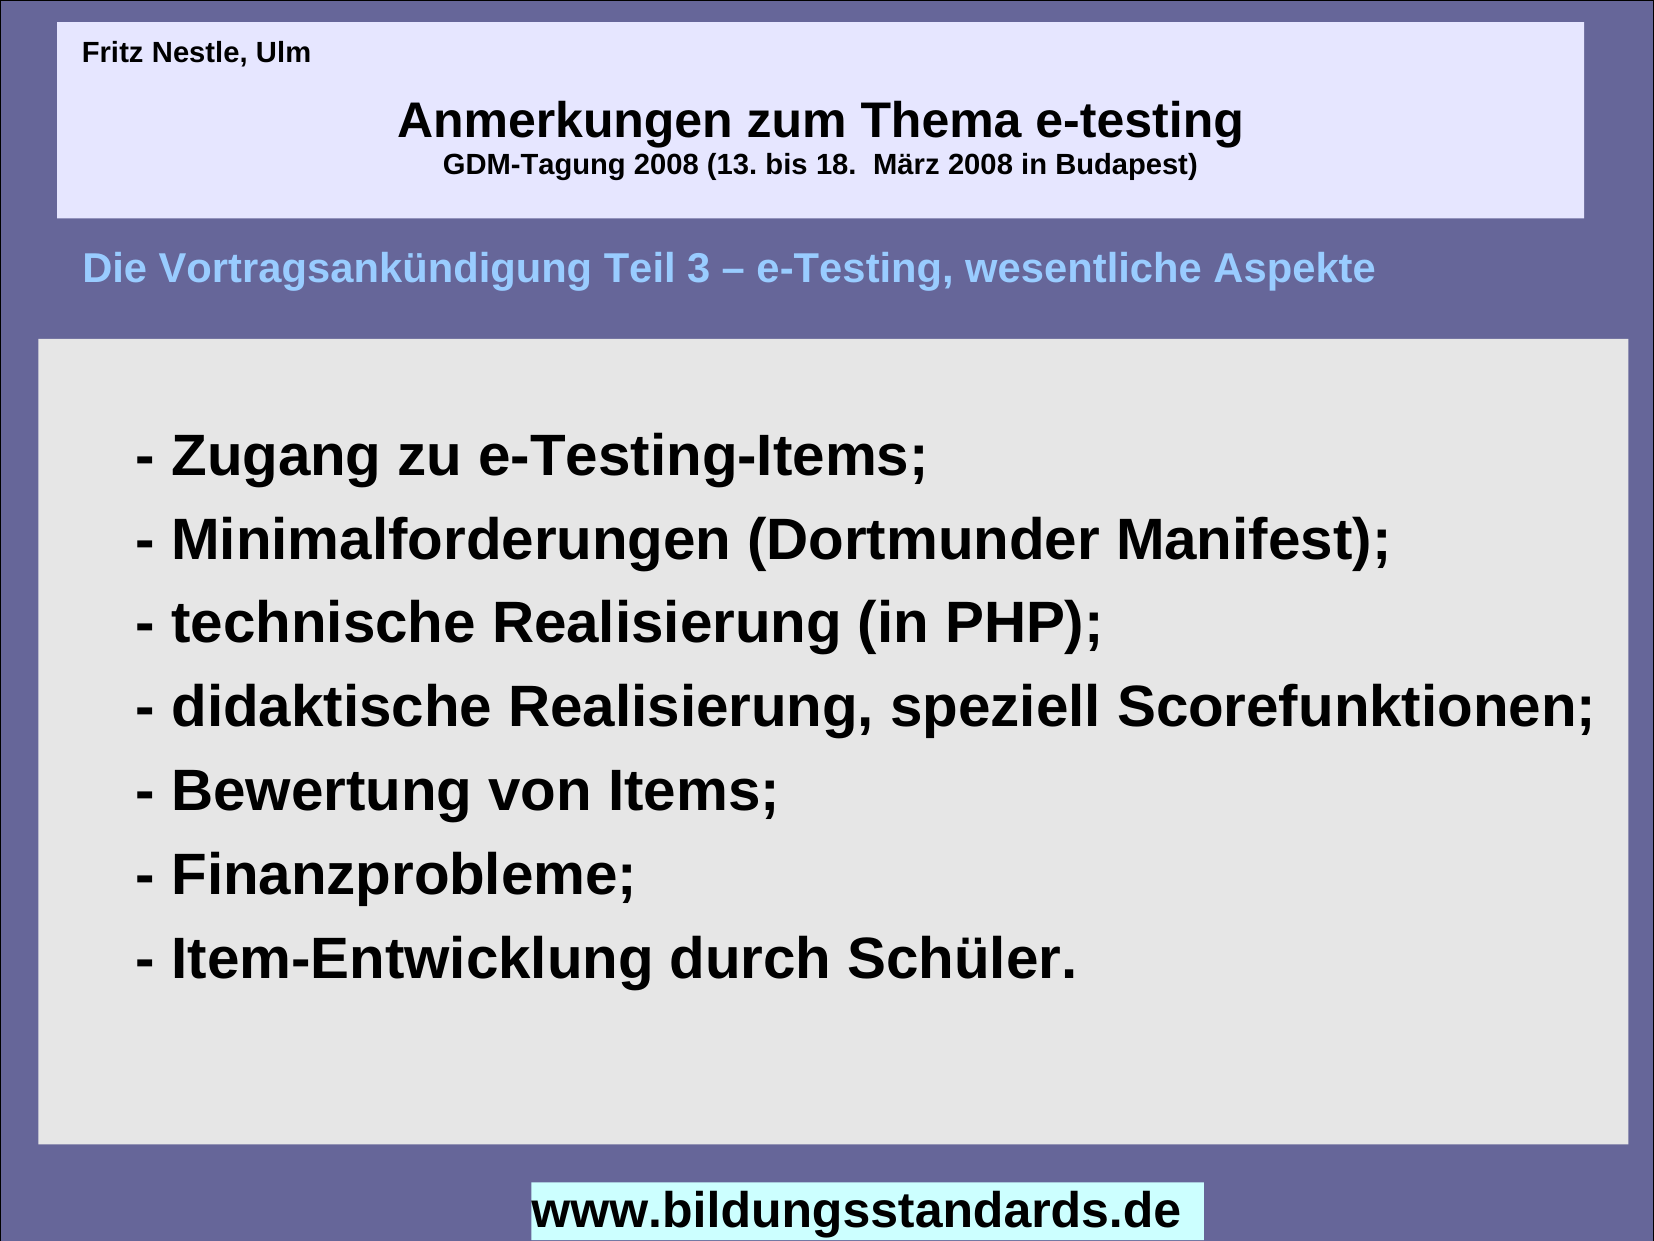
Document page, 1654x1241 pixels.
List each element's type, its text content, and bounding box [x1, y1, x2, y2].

text_box - Zugang zu e-Testing-Items; - Minimalforderungen (Dortmunder Manifest); - technische Realisierung (in PHP); - didaktische Realisierung, speziell Scorefunktionen; - Bewertung von Items; - Finanzprobleme; - Item-Entwicklung durch Schüler. [38, 338, 1629, 1145]
text_box Fritz Nestle, Ulm Anmerkungen zum Thema e-testing GDM-Tagung 2008 (13. bis 18. März 2008 in Budapest) [57, 22, 1585, 219]
text_box Die Vortragsankündigung Teil 3 – e-Testing, wesentliche Aspekte [82, 244, 1423, 295]
text_box www.bildungsstandards.de [531, 1182, 1204, 1241]
text_box [0, 0, 1654, 1241]
